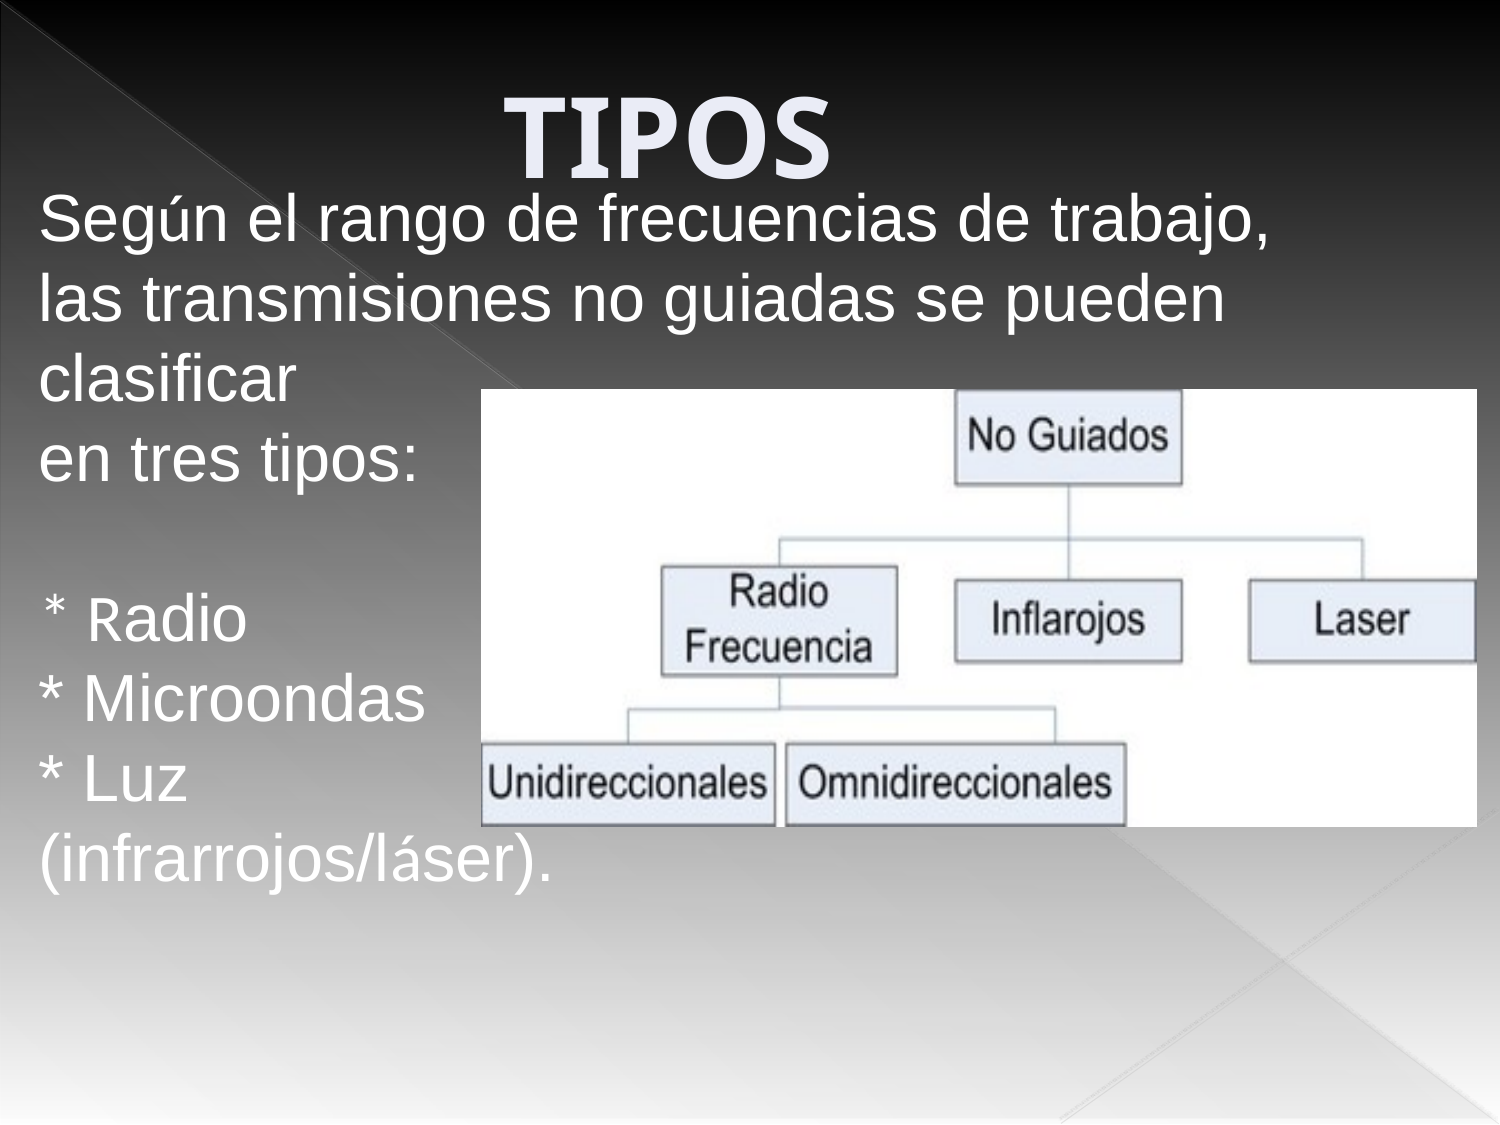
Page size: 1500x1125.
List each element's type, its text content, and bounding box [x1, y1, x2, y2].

picture [481, 389, 1477, 827]
text_box TIPOS [706, 111, 747, 165]
text_box TIPOS [638, 112, 659, 135]
text_box Según el rango de frecuencias de trabajo, las transmisiones no guiadas se pueden clasificar en tres tipos: * Radio * Microondas * Luz (infrarrojos/láser). [23, 167, 1500, 903]
text_box TIPOS [468, 58, 898, 167]
